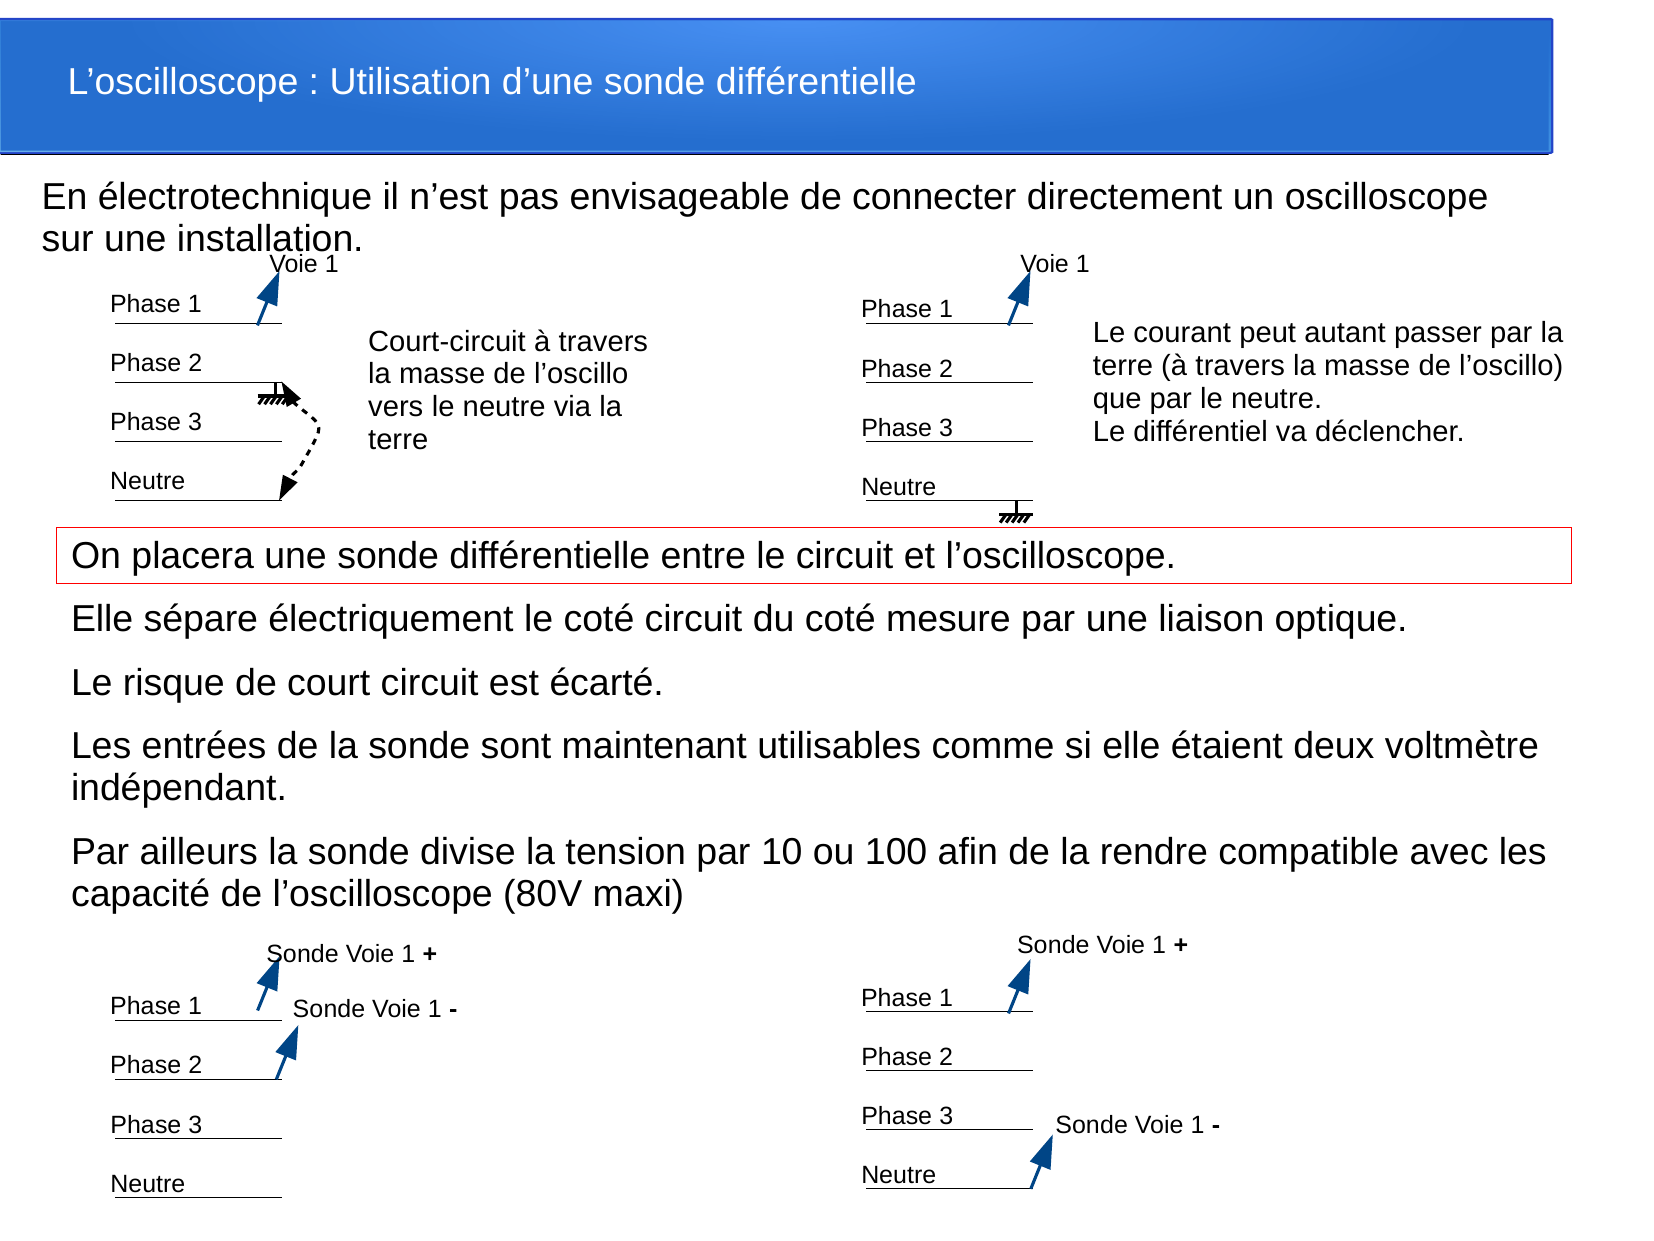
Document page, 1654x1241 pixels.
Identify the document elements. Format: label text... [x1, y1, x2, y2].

text_box Phase 1 [846, 287, 969, 331]
text_box Phase 3 [846, 406, 969, 449]
text_box Court-circuit à travers la masse de l’oscillo vers le neutre via la terre [353, 317, 680, 464]
text_box Neutre [95, 1162, 201, 1205]
text_box Phase 1 [95, 984, 218, 1028]
text_box Phase 3 [95, 1103, 218, 1146]
text_box Voie 1 [1005, 242, 1106, 286]
text_box Neutre [846, 465, 952, 509]
text_box Phase 1 [846, 975, 969, 1019]
text_box Sonde Voie 1 - [277, 987, 473, 1030]
text_box Phase 2 [846, 1035, 969, 1078]
text_box Phase 1 [95, 281, 218, 325]
text_box Neutre [95, 459, 201, 503]
text_box Sonde Voie 1 - [1040, 1103, 1235, 1146]
text_box Neutre [846, 1153, 952, 1197]
text_box L’oscilloscope : Utilisation d’une sonde différentielle [53, 53, 932, 111]
text_box Sonde Voie 1 + [1002, 923, 1204, 966]
text_box En électrotechnique il n’est pas envisageable de connecter directement un oscilloscope sur une installation. [26, 168, 1542, 268]
text_box Phase 2 [95, 1043, 218, 1087]
text_box Elle sépare électriquement le coté circuit du coté mesure par une liaison optique. [56, 590, 1424, 648]
text_box Le risque de court circuit est écarté. [56, 653, 680, 711]
text_box Le courant peut autant passer par la terre (à travers la masse de l’oscillo) que par le neutre. Le différentiel va déclencher. [1078, 309, 1586, 455]
text_box On placera une sonde différentielle entre le circuit et l’oscilloscope. [56, 527, 1572, 584]
text_box Par ailleurs la sonde divise la tension par 10 ou 100 afin de la rendre compatible avec les capacité de l’oscilloscope (80V maxi) [56, 822, 1592, 922]
text_box Phase 2 [95, 341, 218, 384]
text_box Phase 3 [95, 400, 218, 444]
text_box Phase 2 [846, 347, 969, 390]
text_box Voie 1 [254, 242, 355, 286]
text_box Les entrées de la sonde sont maintenant utilisables comme si elle étaient deux voltmètre indépendant. [56, 717, 1592, 817]
text_box Phase 3 [846, 1094, 969, 1137]
text_box Sonde Voie 1 + [251, 931, 453, 975]
